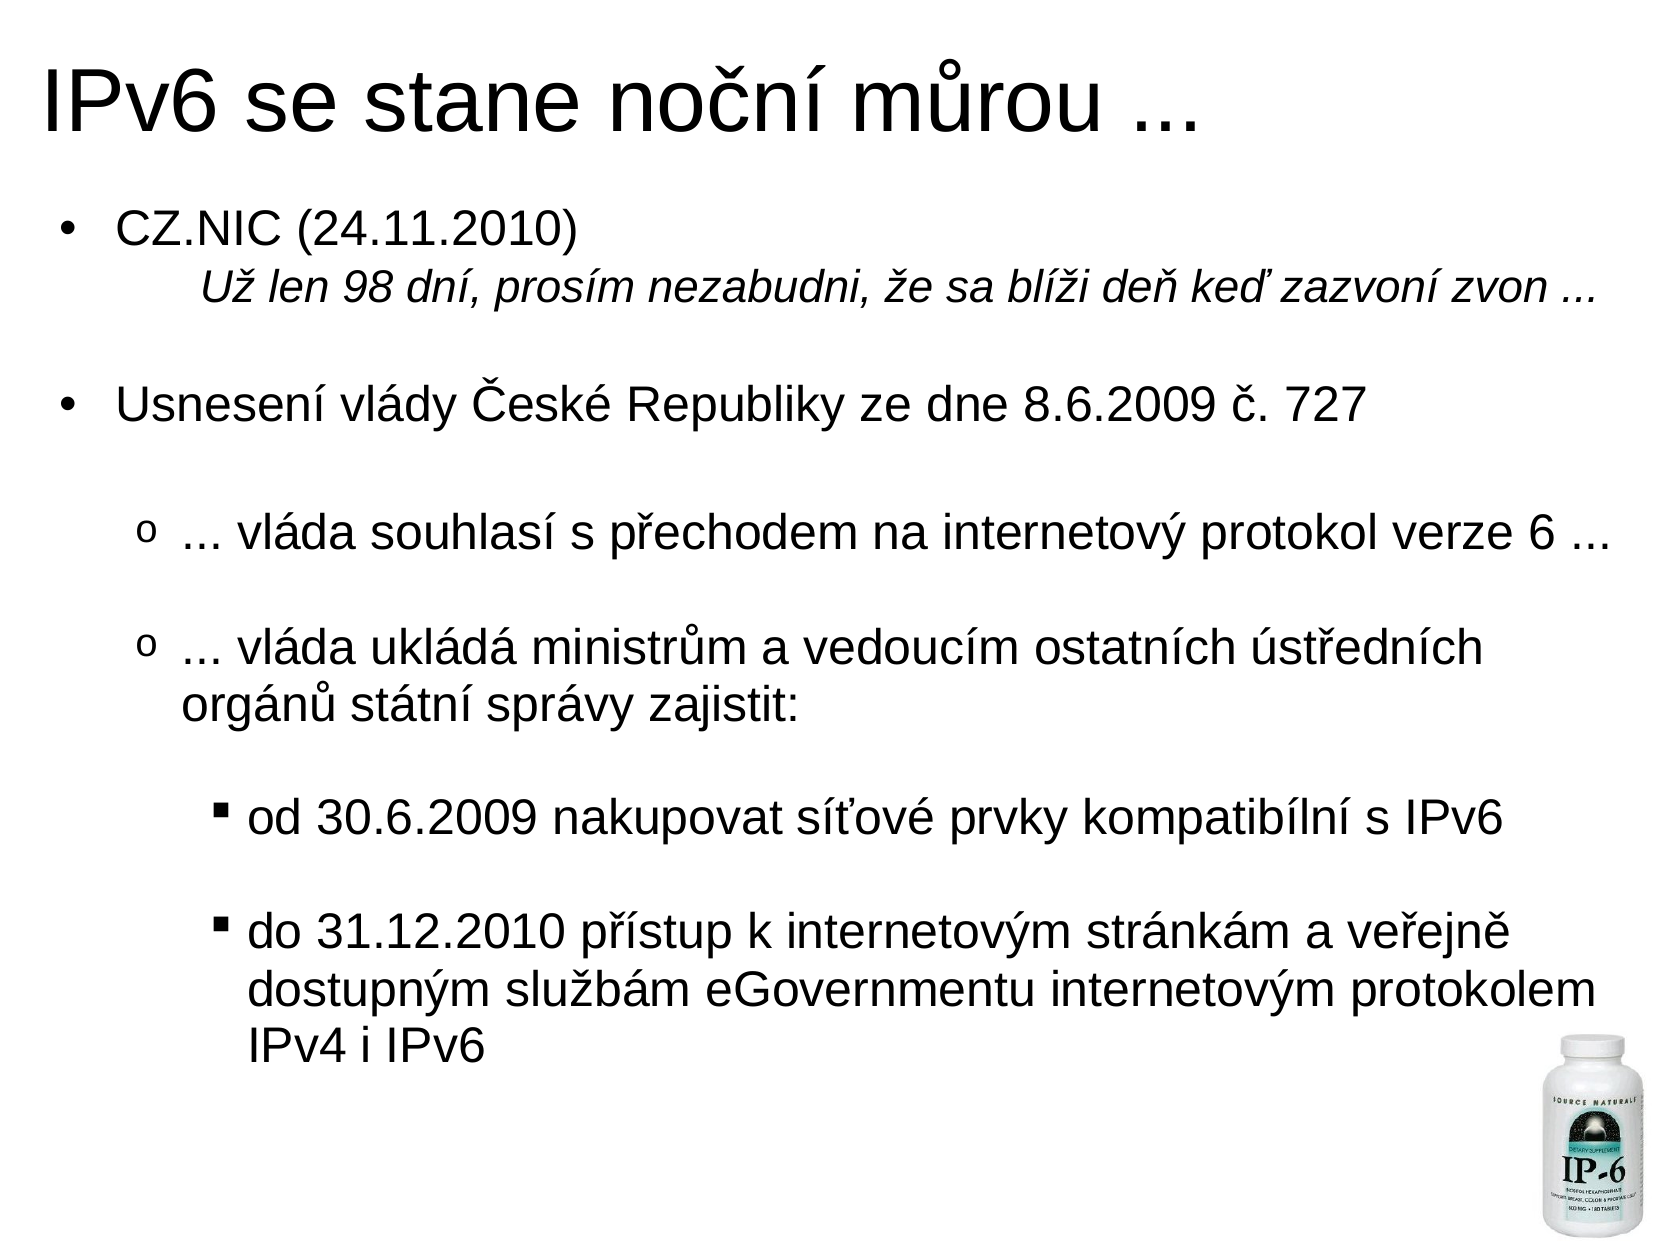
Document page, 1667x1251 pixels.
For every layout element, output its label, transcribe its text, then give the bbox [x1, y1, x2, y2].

picture [1531, 1027, 1654, 1241]
list CZ.NIC (24.11.2010) Už len 98 dní, prosím nezabudni, že sa blíži deň keď zazvoní zvon ... Usnesení vlády České Republiky ze dne 8.6.2009 č. 727 ... vláda souhlasí s přechodem na internetový protokol verze 6 ... ... vláda ukládá ministrům a vedoucím ostatních ústředních orgánů státní správy zajistit: od 30.6.2009 nakupovat síťové prvky kompatibílní s IPv6 do 31.12.2010 přístup k internetovým stránkám a veřejně dostupným službám eGovernmentu internetovým protokolem IPv4 i IPv6 [40, 200, 1626, 1111]
title IPv6 se stane noční můrou ... [40, 50, 1627, 201]
